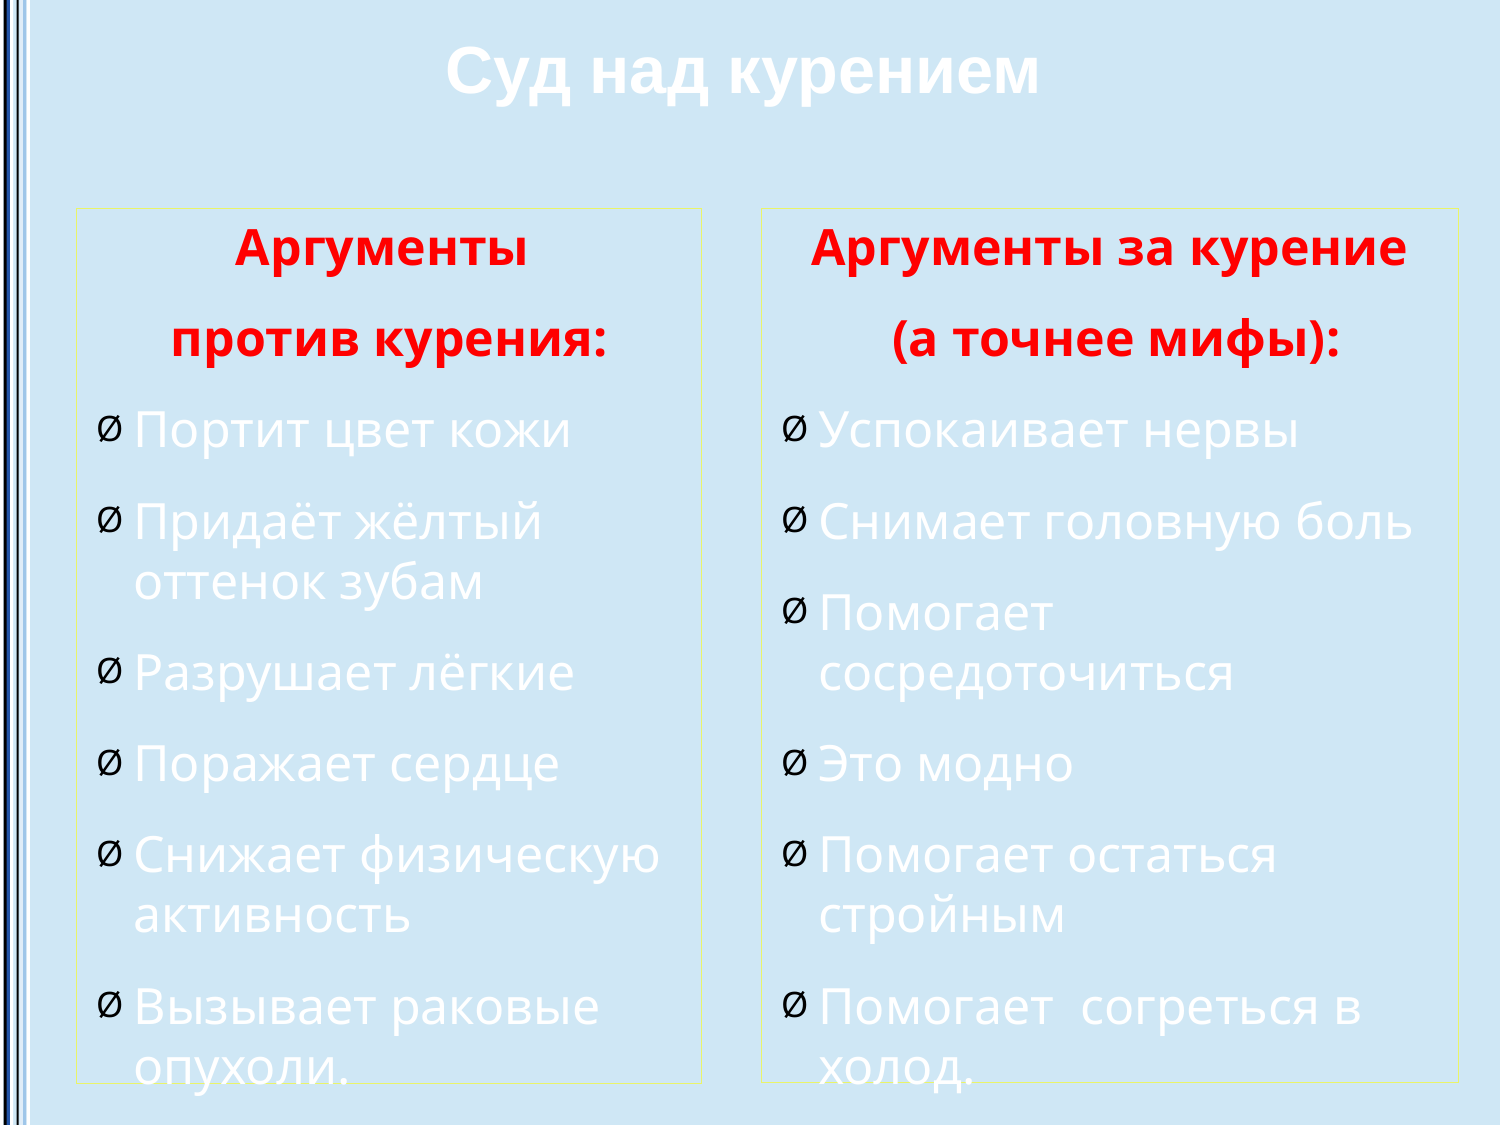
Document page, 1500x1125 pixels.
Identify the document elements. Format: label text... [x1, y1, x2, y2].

list Аргументы против курения: Портит цвет кожи Придаёт жёлтый оттенок зубам Разрушает лёгкие Поражает сердце Снижает физическую активность Вызывает раковые опухоли. [76, 208, 702, 1084]
list Аргументы за курение (а точнее мифы): Успокаивает нервы Снимает головную боль Помогает сосредоточиться Это модно Помогает остаться стройным Помогает согреться в холод. [761, 208, 1459, 1083]
text_box Суд над курением [100, 19, 1388, 173]
